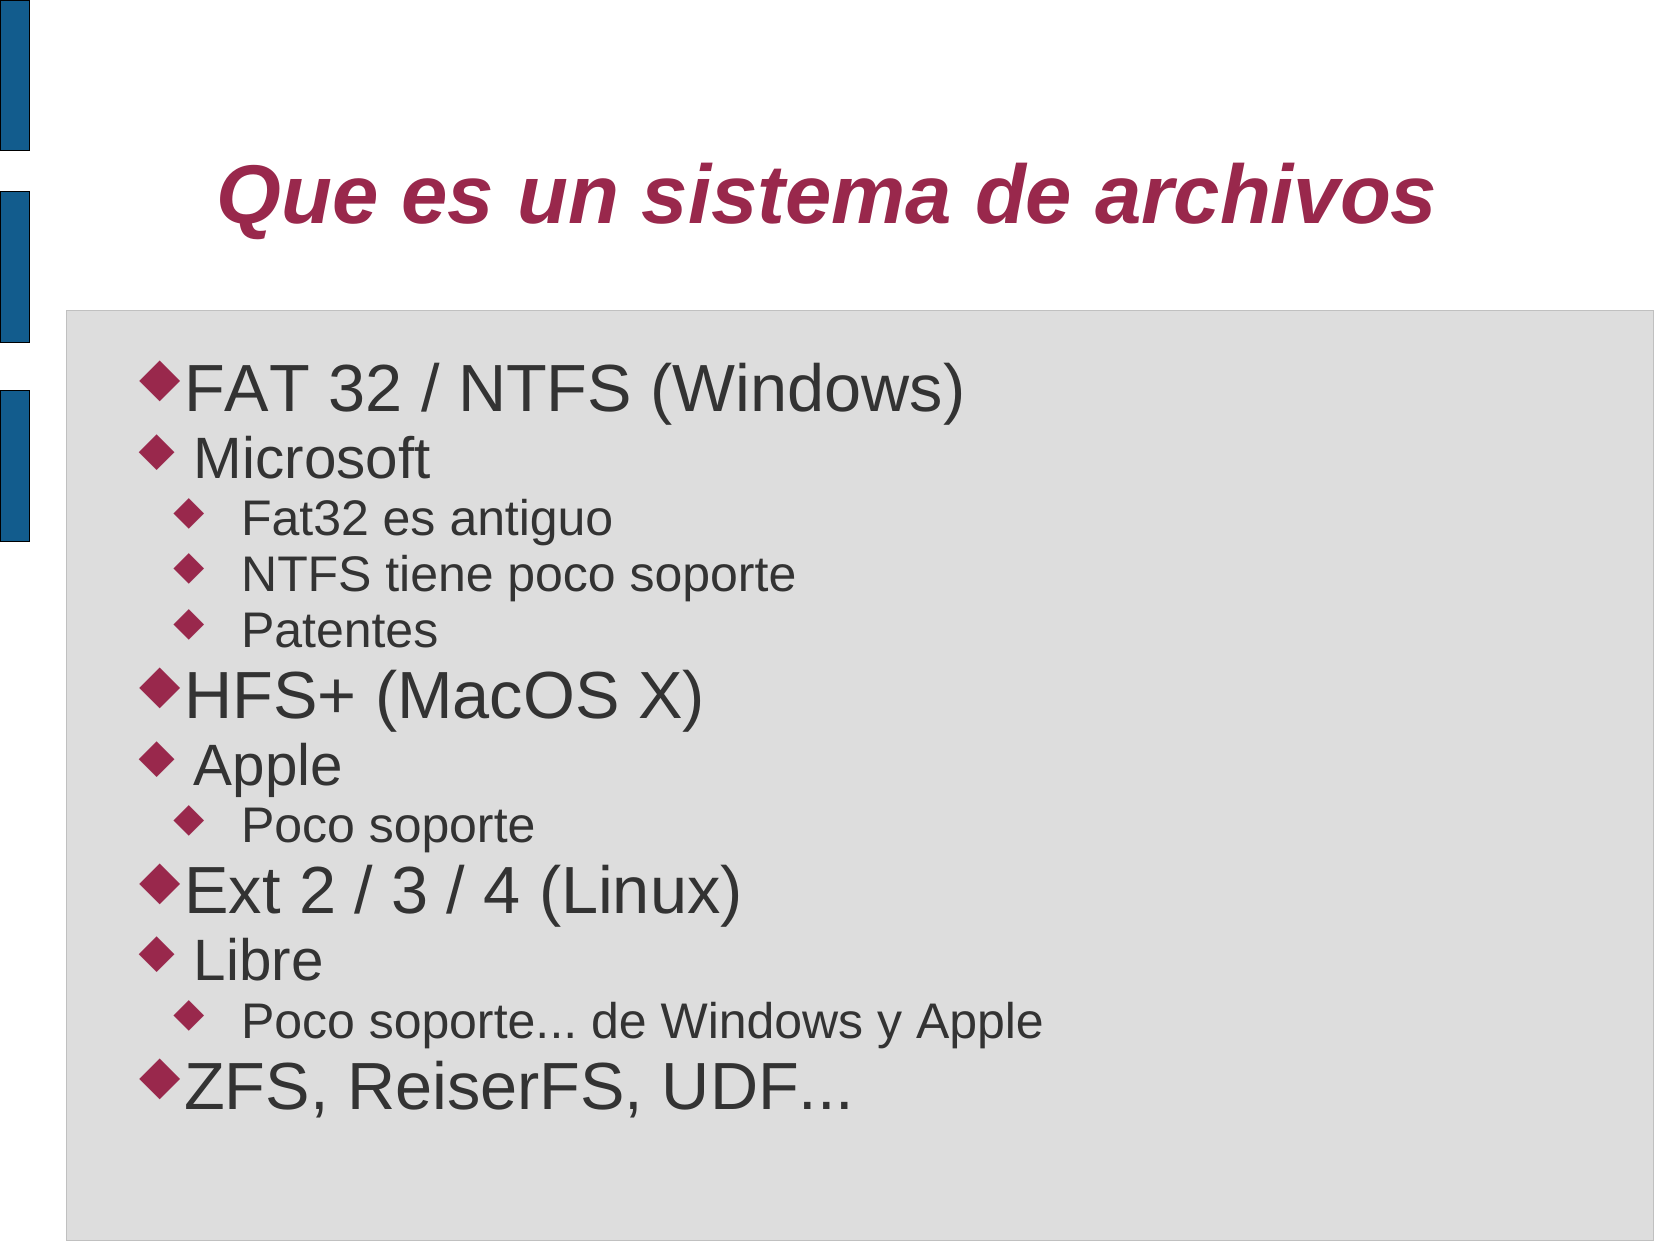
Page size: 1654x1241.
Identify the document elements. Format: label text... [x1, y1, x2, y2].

title Que es un sistema de archivos [121, 91, 1534, 299]
list FAT 32 / NTFS (Windows) Microsoft Fat32 es antiguo NTFS tiene poco soporte Patentes HFS+ (MacOS X) Apple Poco soporte Ext 2 / 3 / 4 (Linux) Libre Poco soporte... de Windows y Apple ZFS, ReiserFS, UDF... [134, 350, 1516, 1133]
